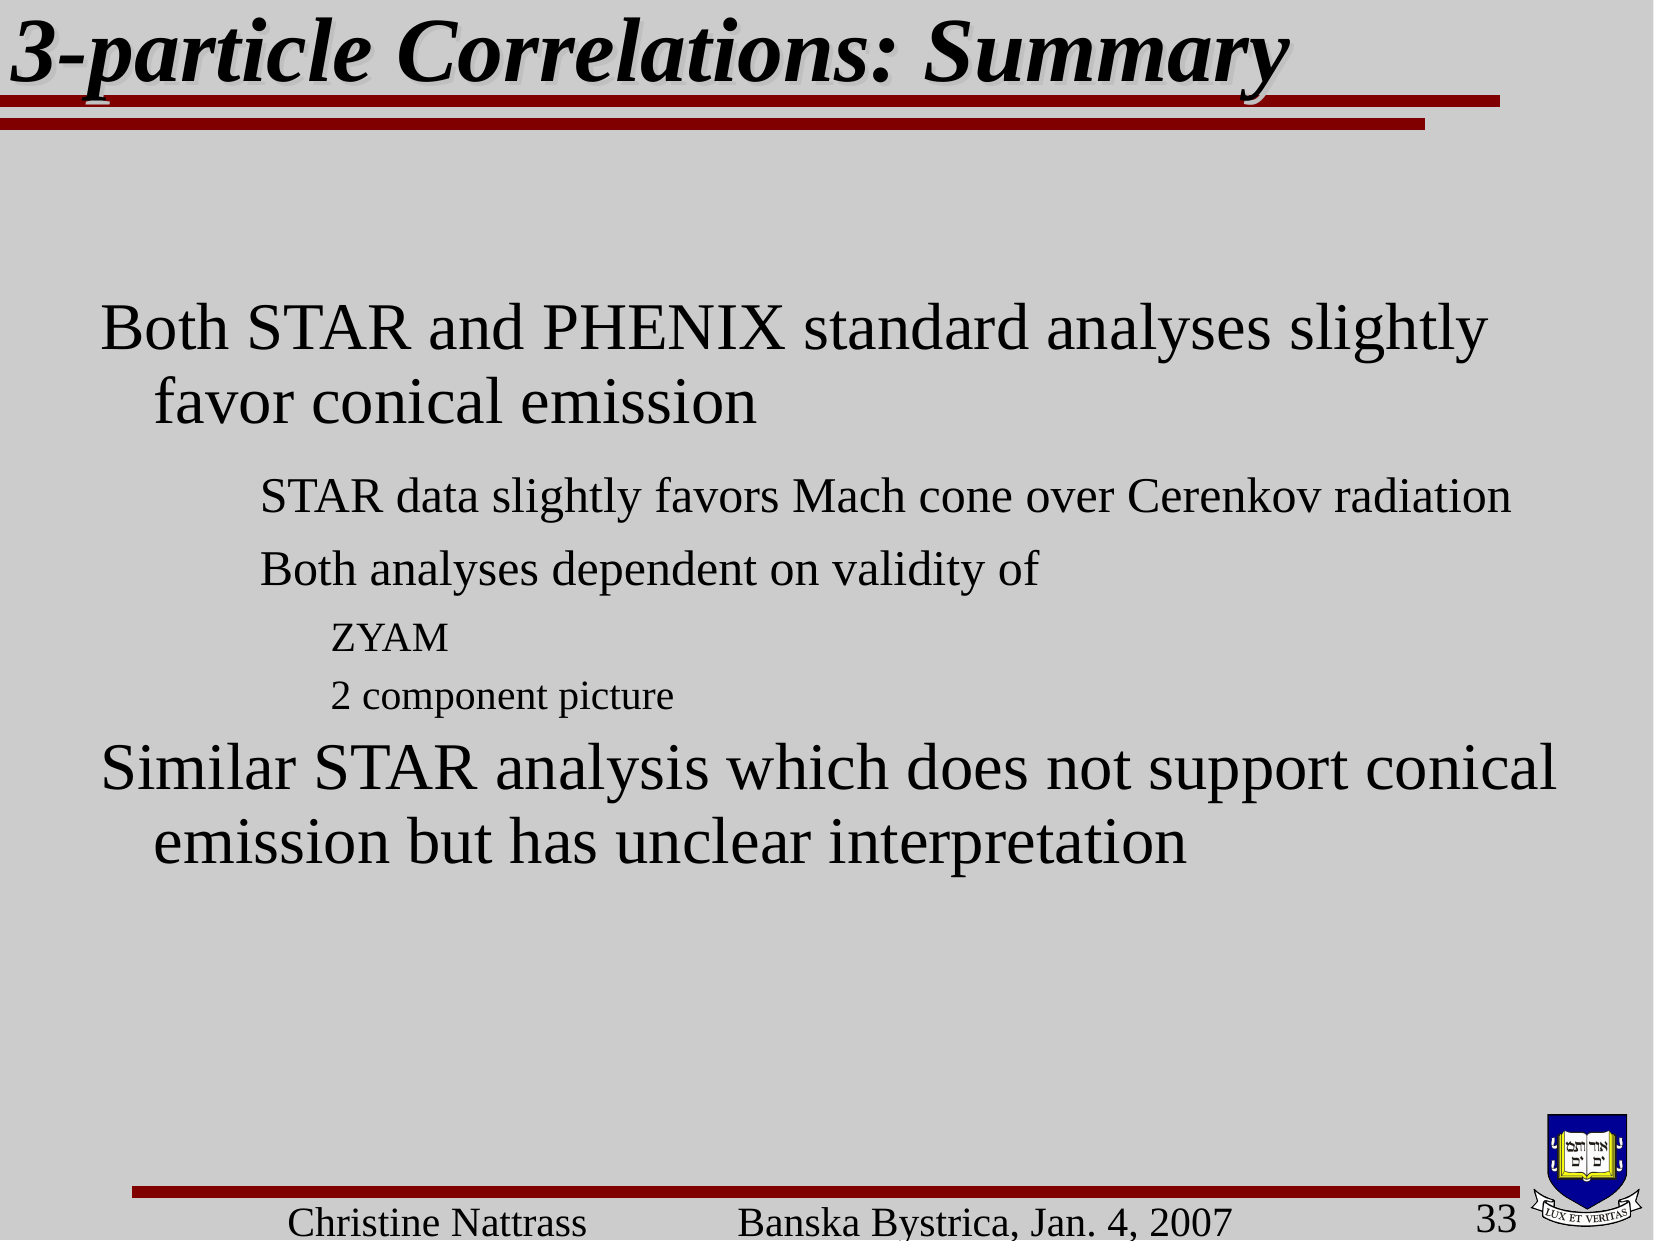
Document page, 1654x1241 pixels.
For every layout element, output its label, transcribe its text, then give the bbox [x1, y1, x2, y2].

list Both STAR and PHENIX standard analyses slightly favor conical emission STAR data slightly favors Mach cone over Cerenkov radiation Both analyses dependent on validity of ZYAM 2 component picture Similar STAR analysis which does not support conical emission but has unclear interpretation [82, 290, 1571, 1094]
title 3-particle Correlations: Summary [11, 0, 1512, 102]
picture [1530, 1114, 1643, 1227]
